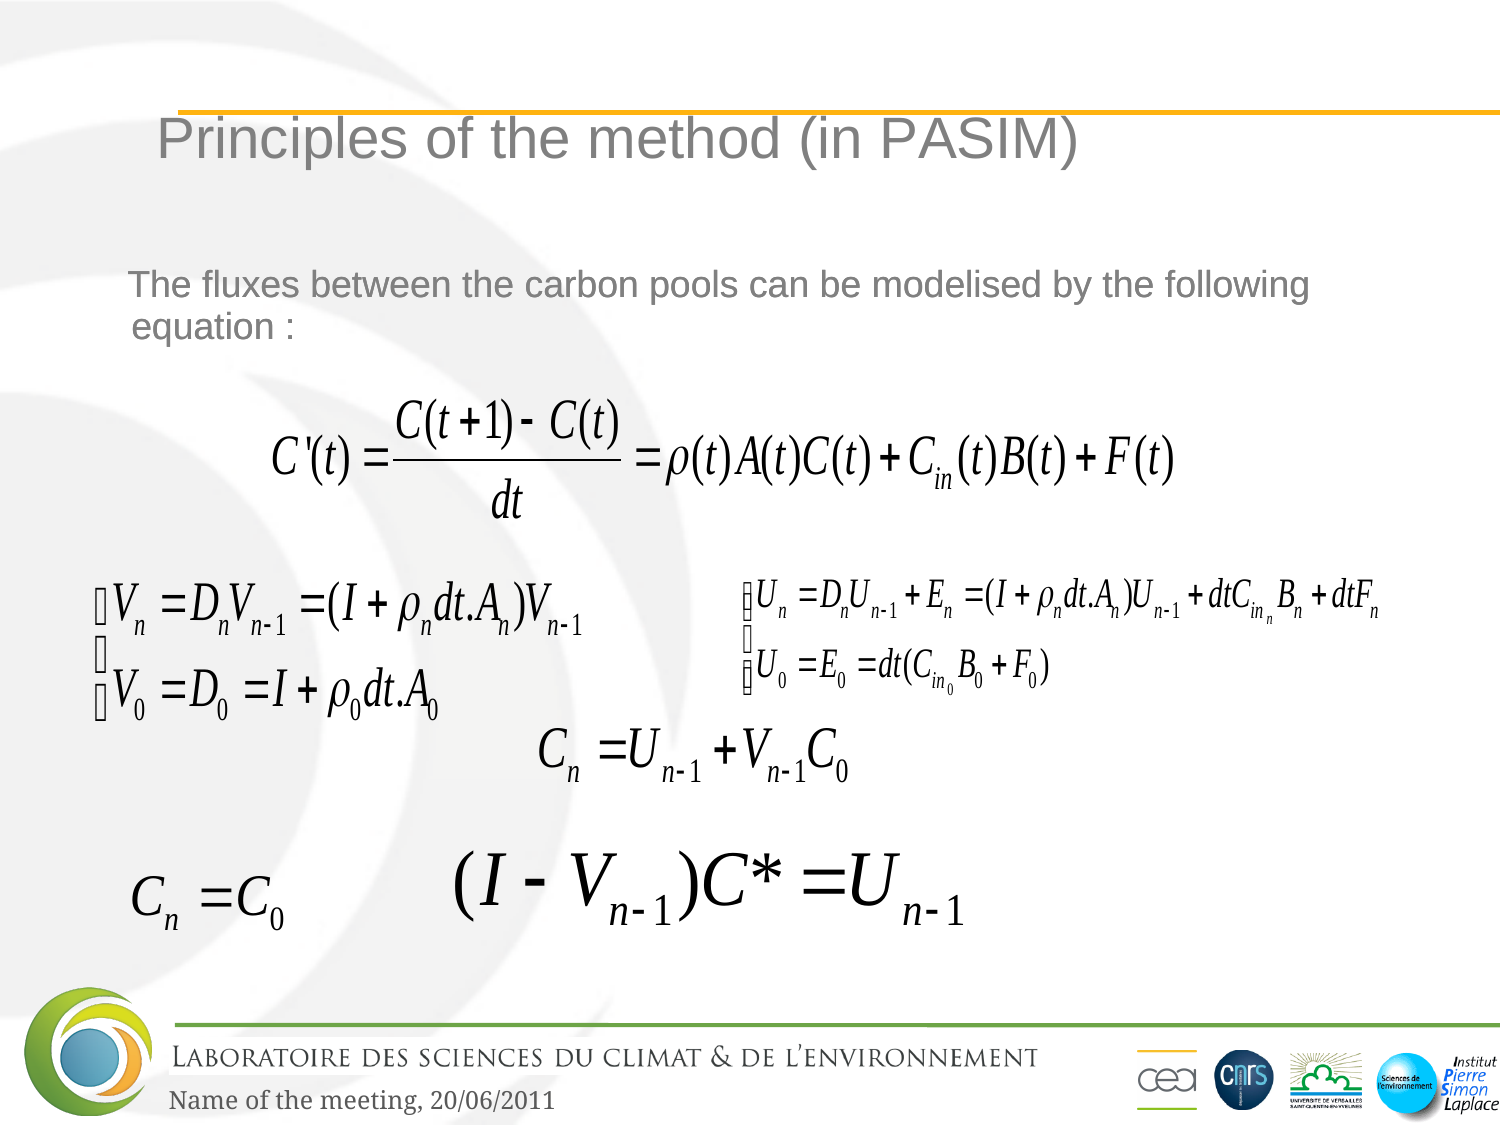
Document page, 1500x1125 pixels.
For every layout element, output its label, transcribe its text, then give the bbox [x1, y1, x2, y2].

chart [88, 561, 1388, 798]
list The fluxes between the carbon pools can be modelised by the following equation : [75, 263, 1426, 532]
picture [0, 0, 1500, 1125]
chart [442, 826, 975, 945]
title Principles of the method (in PASIM) [75, 52, 1425, 226]
chart [123, 856, 296, 945]
